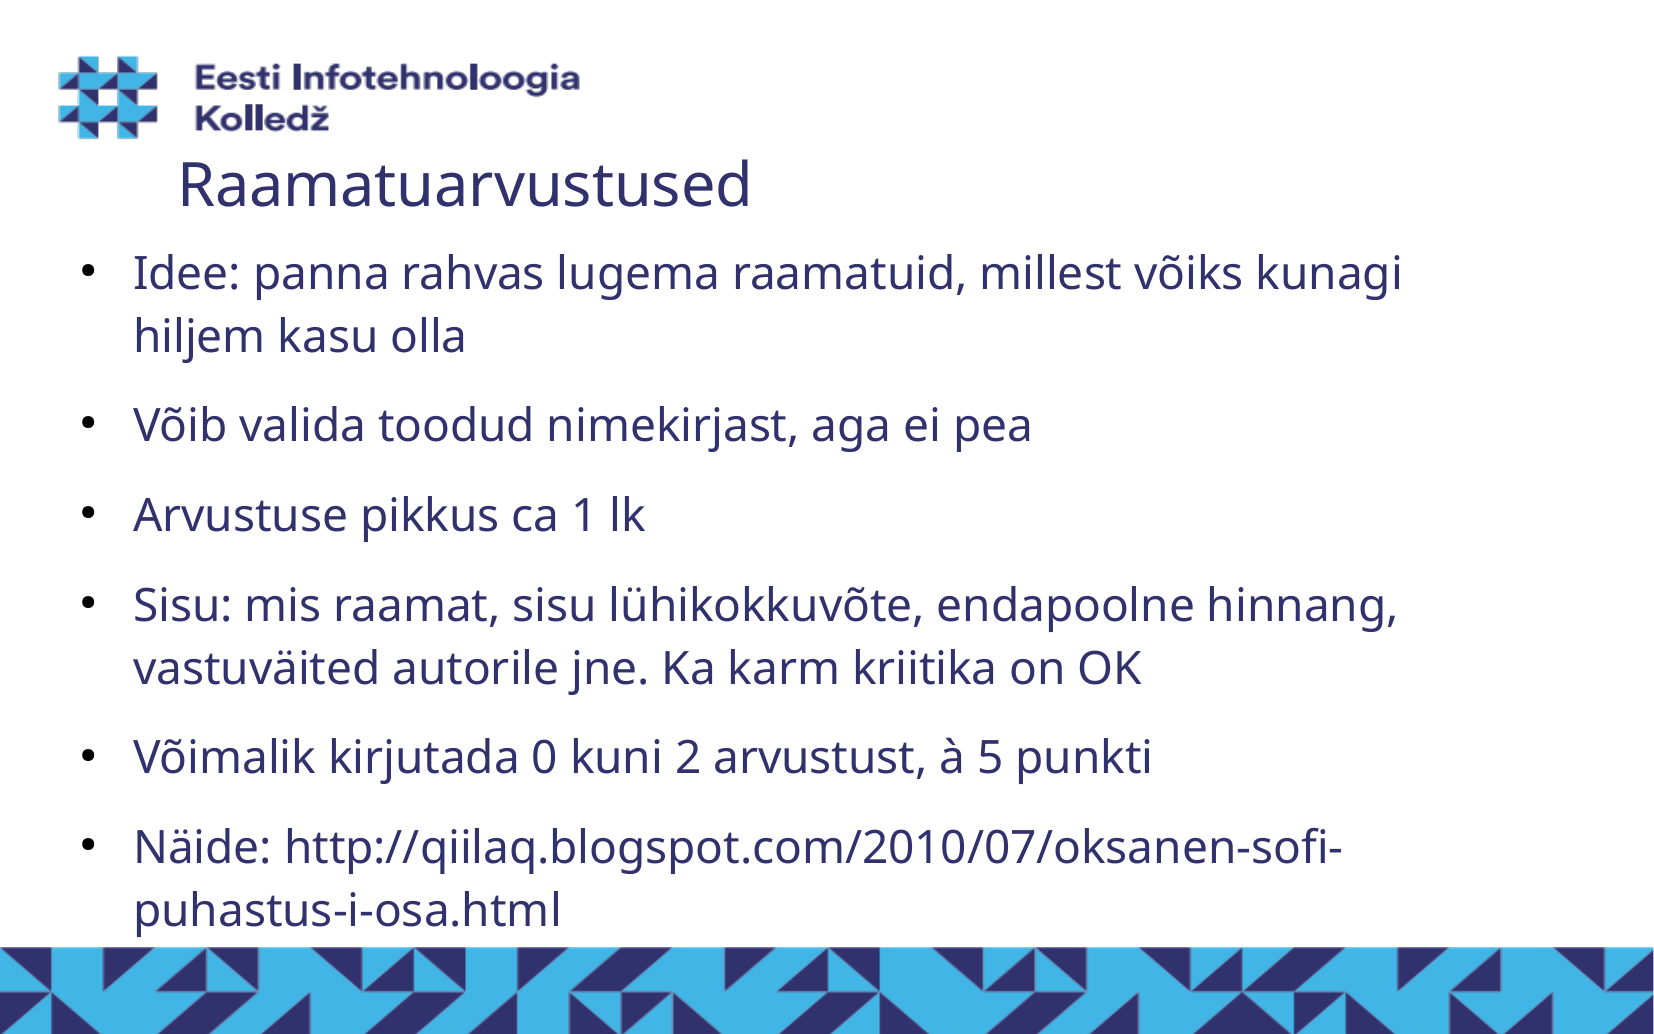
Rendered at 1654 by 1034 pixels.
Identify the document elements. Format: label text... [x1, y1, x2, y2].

title Raamatuarvustused [177, 96, 1313, 240]
list Idee: panna rahvas lugema raamatuid, millest võiks kunagi hiljem kasu olla Võib valida toodud nimekirjast, aga ei pea Arvustuse pikkus ca 1 lk Sisu: mis raamat, sisu lühikokkuvõte, endapoolne hinnang, vastuväited autorile jne. Ka karm kriitika on OK Võimalik kirjutada 0 kuni 2 arvustust, à 5 punkti Näide: http://qiilaq.blogspot.com/2010/07/oksanen-sofi-puhastus-i-osa.html [62, 240, 1474, 1034]
